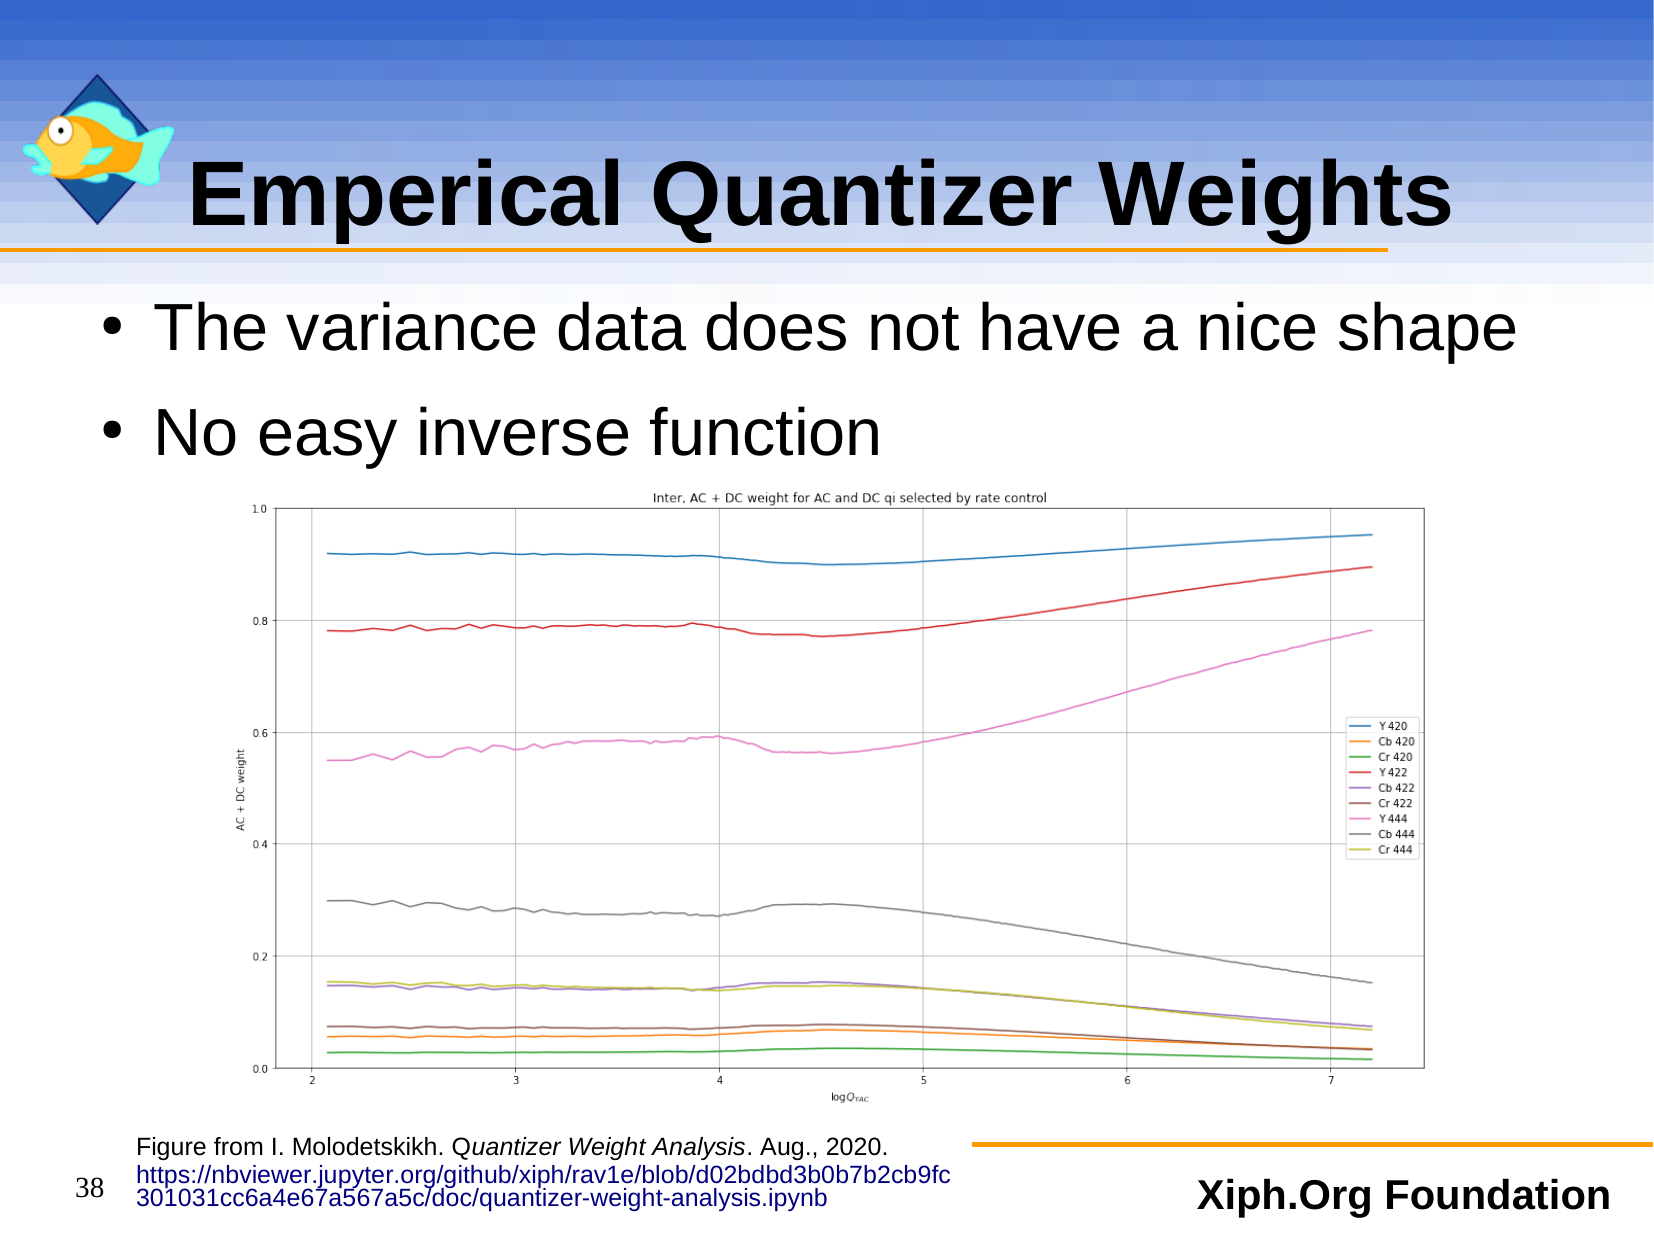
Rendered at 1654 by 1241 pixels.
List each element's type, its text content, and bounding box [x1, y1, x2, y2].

list Figure from I. Molodetskikh. Quantizer Weight Analysis. Aug., 2020. https://nbviewer.jupyter.org/github/xiph/rav1e/blob/d02bdbd3b0b7b2cb9fc301031cc6a4e67a567a5c/doc/quantizer-weight-analysis.ipynb [65, 1132, 958, 1205]
list The variance data does not have a nice shape No easy inverse function [82, 290, 1571, 1010]
picture [0, 0, 1654, 1241]
title Emperical Quantizer Weights [187, 37, 1571, 245]
